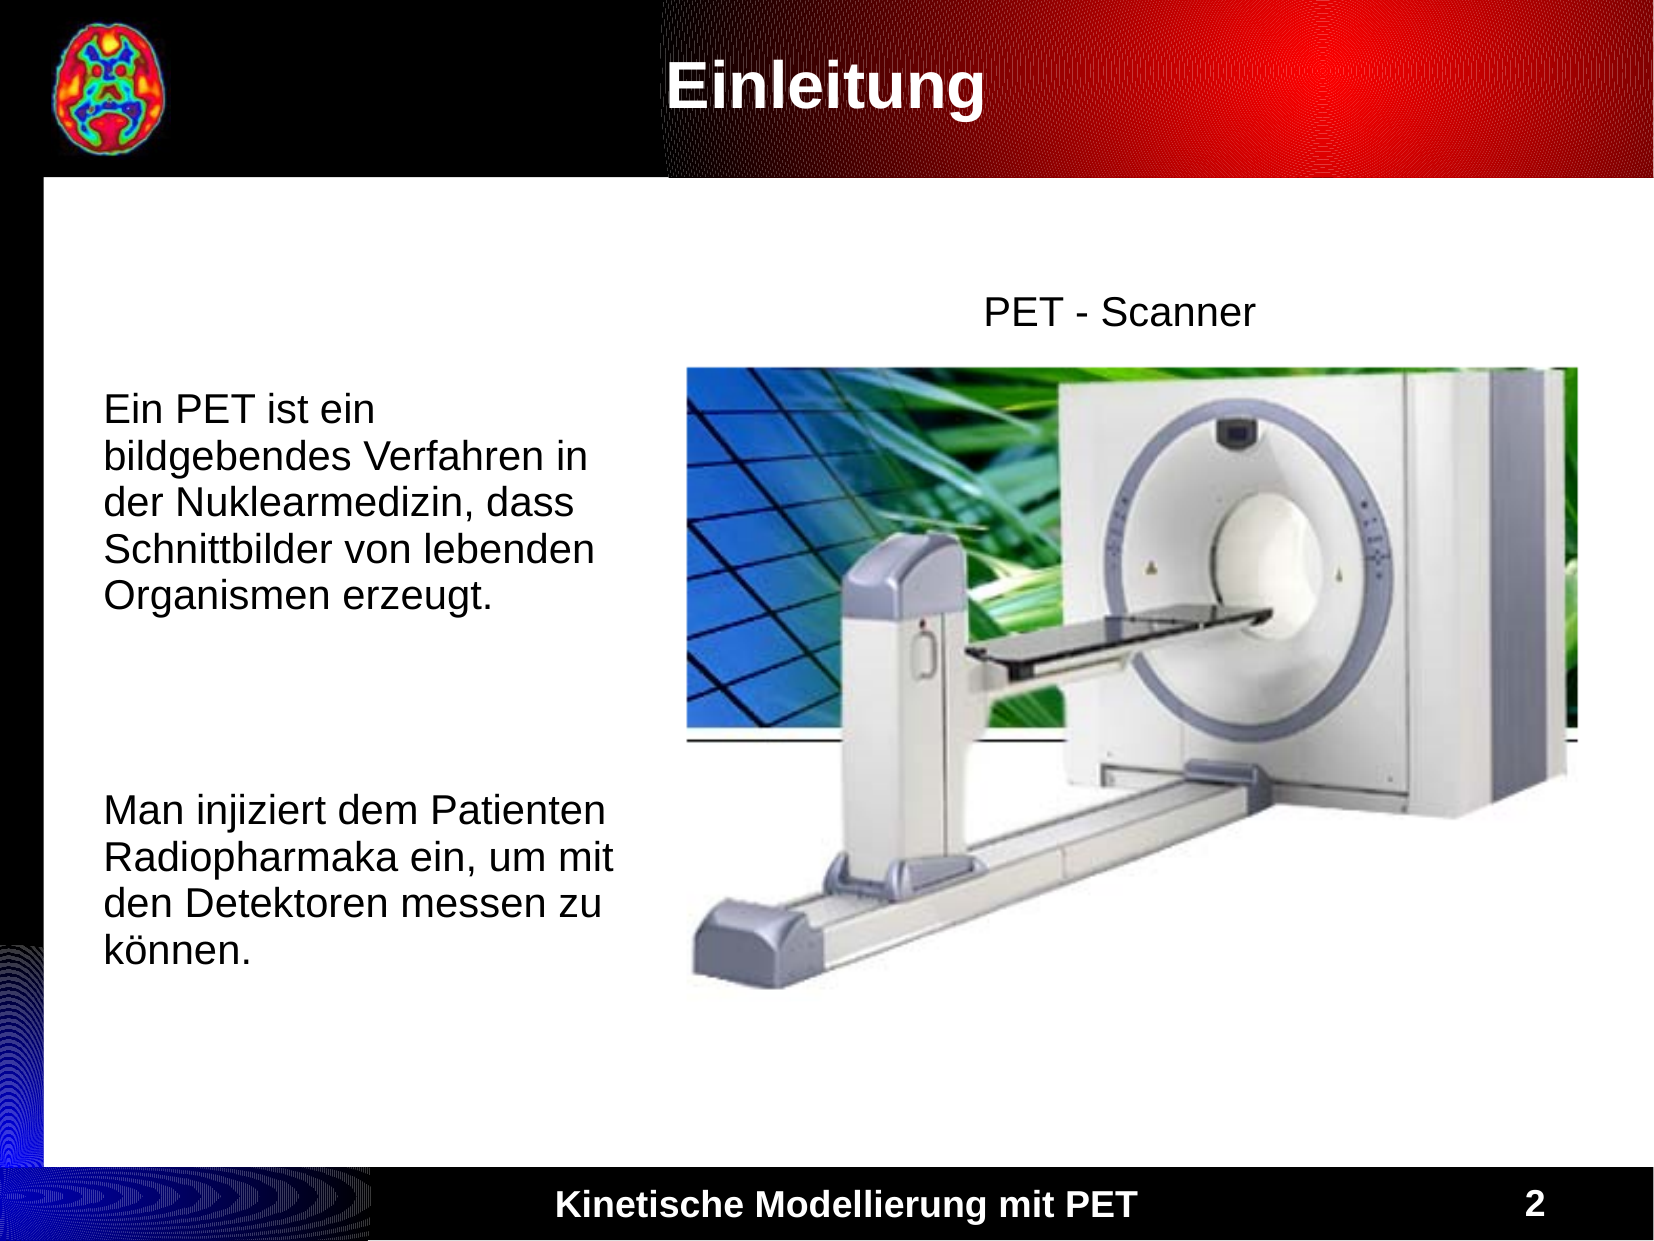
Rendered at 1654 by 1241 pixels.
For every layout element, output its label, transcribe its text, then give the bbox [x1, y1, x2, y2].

text_box [0, 0, 1654, 1241]
text_box PET - Scanner [968, 280, 1323, 343]
picture [679, 354, 1595, 1004]
title Einleitung [115, 11, 1539, 160]
text_box 55 [1422, 1175, 1649, 1234]
text_box Kinetische Modellierung mit PET [512, 1176, 1182, 1235]
text_box Man injiziert dem Patienten Radiopharmaka ein, um mit den Detektoren messen zu können. [88, 779, 650, 1078]
picture [51, 17, 115, 160]
text_box Ein PET ist ein bildgebendes Verfahren in der Nuklearmedizin, dass Schnittbilder von lebenden Organismen erzeugt. [88, 378, 650, 677]
